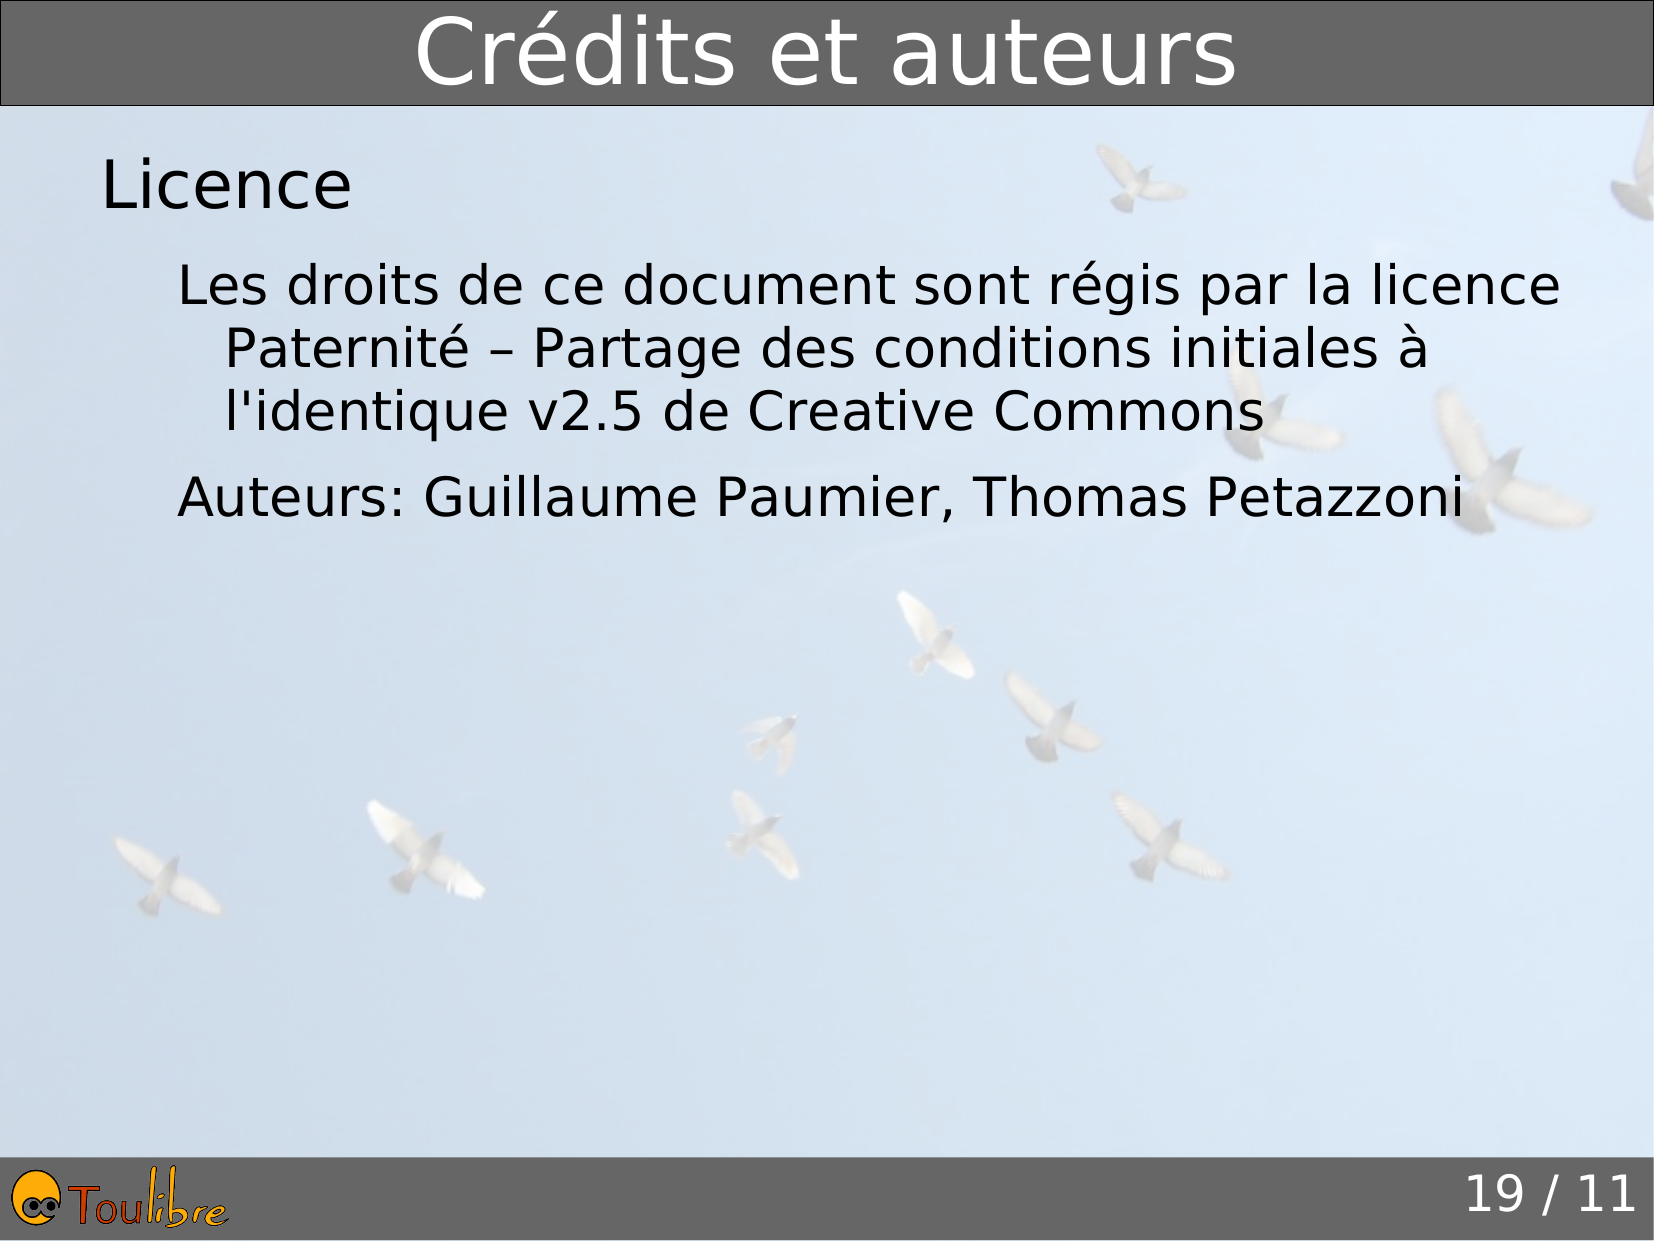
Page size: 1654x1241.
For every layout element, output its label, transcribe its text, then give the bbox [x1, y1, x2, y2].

picture [11, 1165, 229, 1228]
title Crédits et auteurs [0, 0, 1654, 107]
list Licence Les droits de ce document sont régis par la licence Paternité – Partage des conditions initiales à l'identique v2.5 de Creative Commons Auteurs: Guillaume Paumier, Thomas Petazzoni [82, 146, 1571, 1094]
